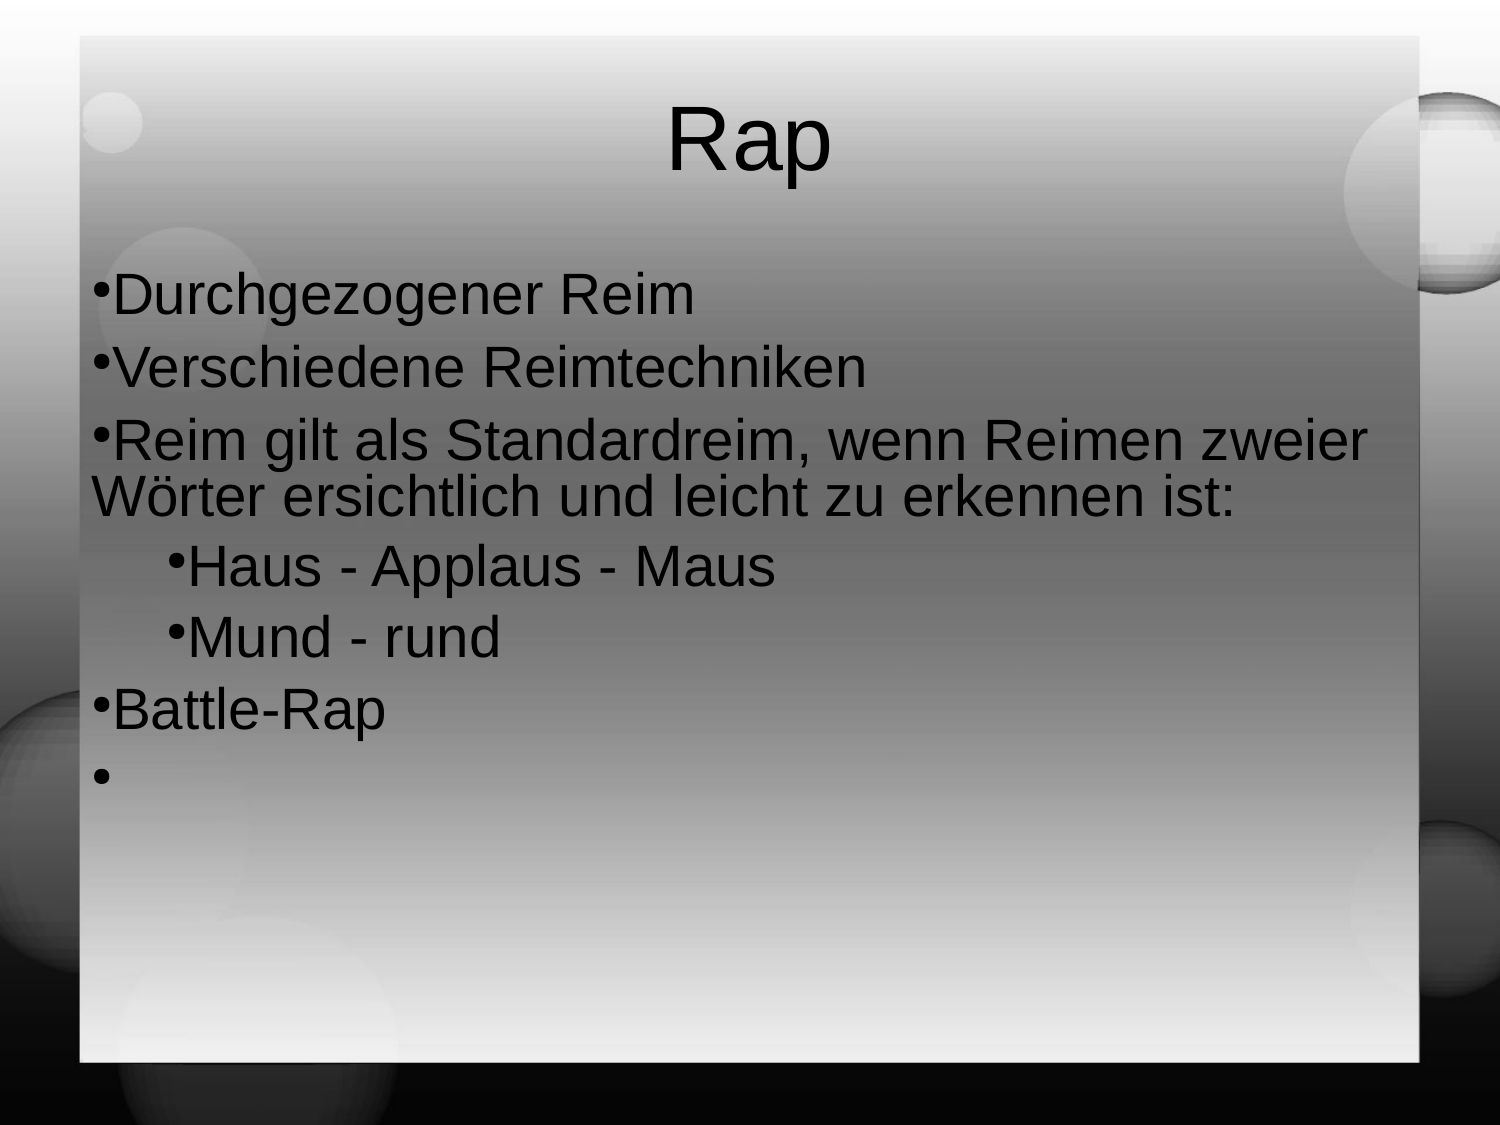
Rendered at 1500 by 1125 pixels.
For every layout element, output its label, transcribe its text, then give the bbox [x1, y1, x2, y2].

picture [0, 0, 1500, 1125]
title Rap [75, 44, 1425, 233]
text_box Durchgezogener Reim Verschiedene Reimtechniken Reim gilt als Standardreim, wenn Reimen zweier Wörter ersichtlich und leicht zu erkennen ist: Haus - Applaus - Maus Mund - rund Battle-Rap [76, 262, 1500, 1071]
